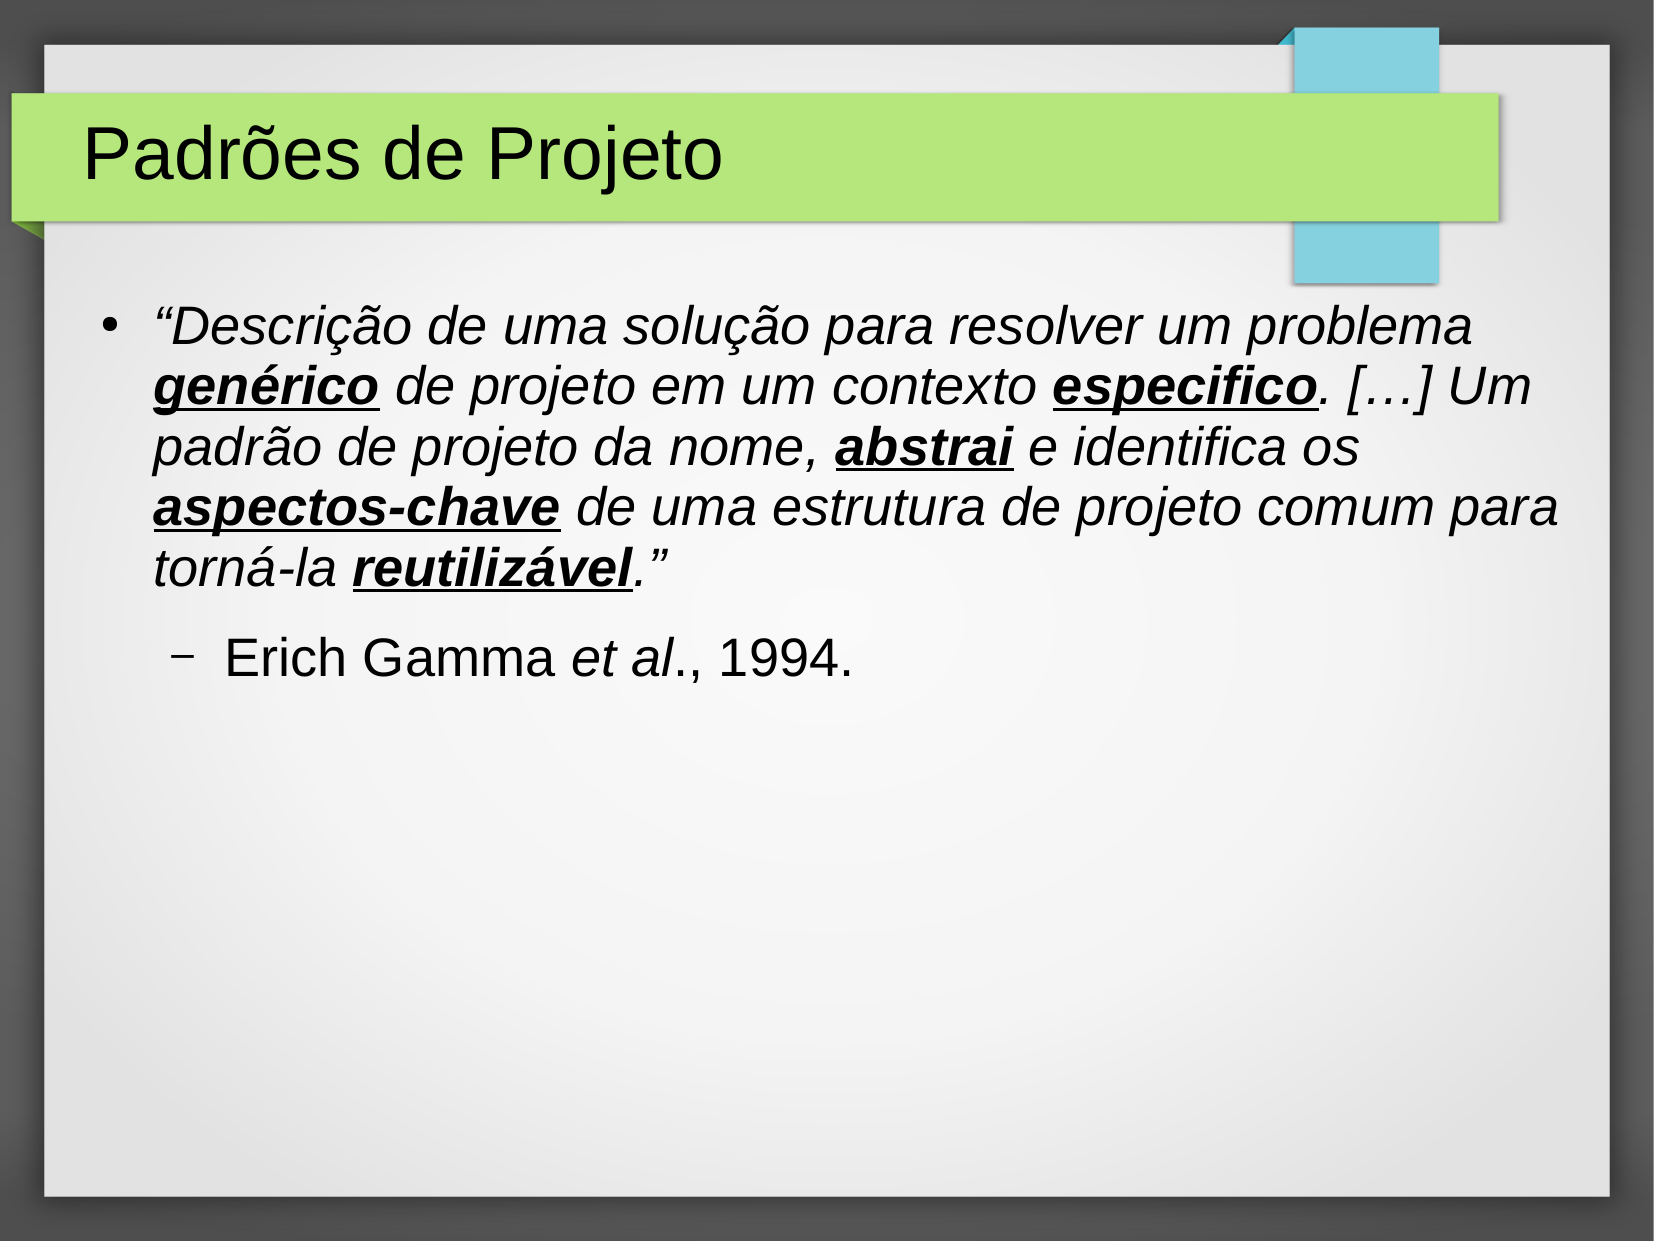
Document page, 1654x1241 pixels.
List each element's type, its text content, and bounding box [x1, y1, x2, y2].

list “Descrição de uma solução para resolver um problema genérico de projeto em um contexto especifico. […] Um padrão de projeto da nome, abstrai e identifica os aspectos-chave de uma estrutura de projeto comum para torná-la reutilizável.” Erich Gamma et al., 1994. [82, 295, 1571, 1015]
title Padrões de Projeto [82, 94, 1264, 213]
picture [0, 0, 1654, 1241]
